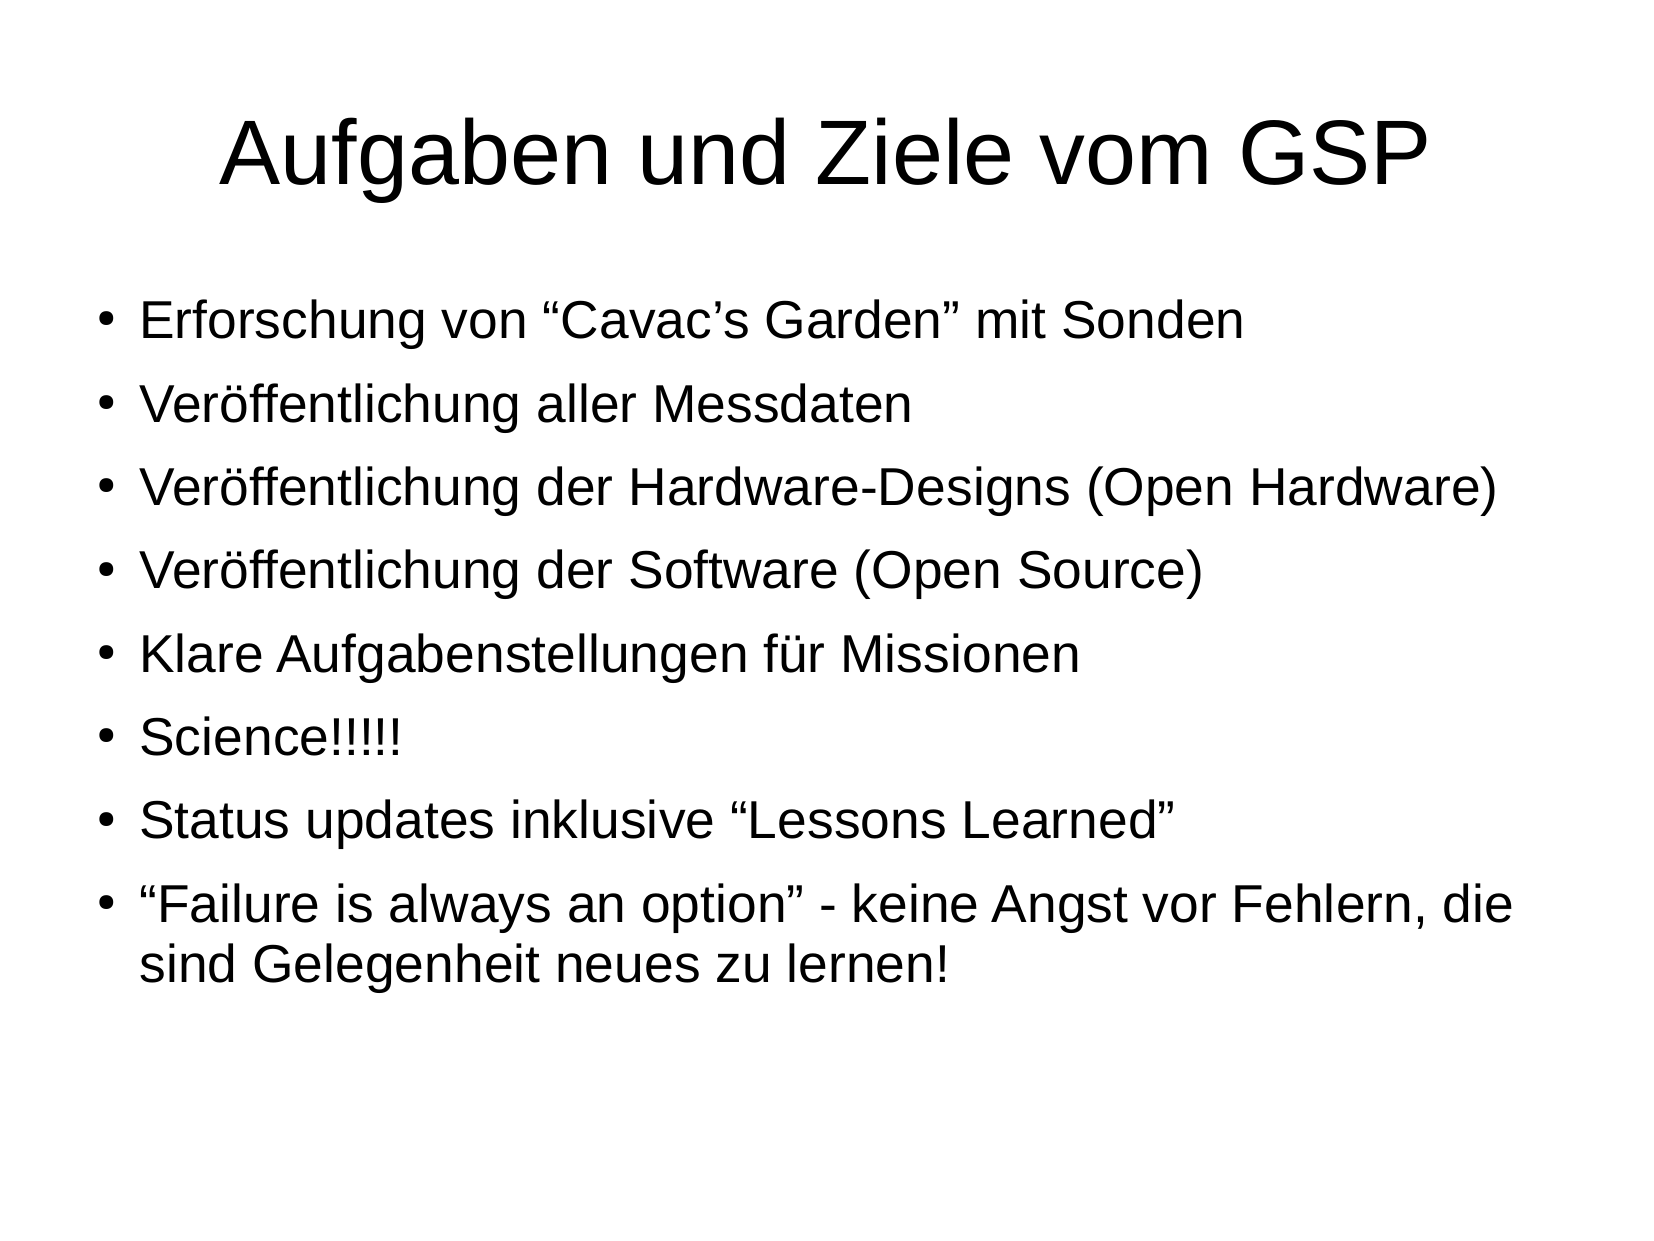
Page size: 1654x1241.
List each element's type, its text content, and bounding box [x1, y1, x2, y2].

list Erforschung von “Cavac’s Garden” mit Sonden Veröffentlichung aller Messdaten Veröffentlichung der Hardware-Designs (Open Hardware) Veröffentlichung der Software (Open Source) Klare Aufgabenstellungen für Missionen Science!!!!! Status updates inklusive “Lessons Learned” “Failure is always an option” - keine Angst vor Fehlern, die sind Gelegenheit neues zu lernen! [82, 290, 1571, 1010]
title Aufgaben und Ziele vom GSP [82, 49, 1571, 257]
